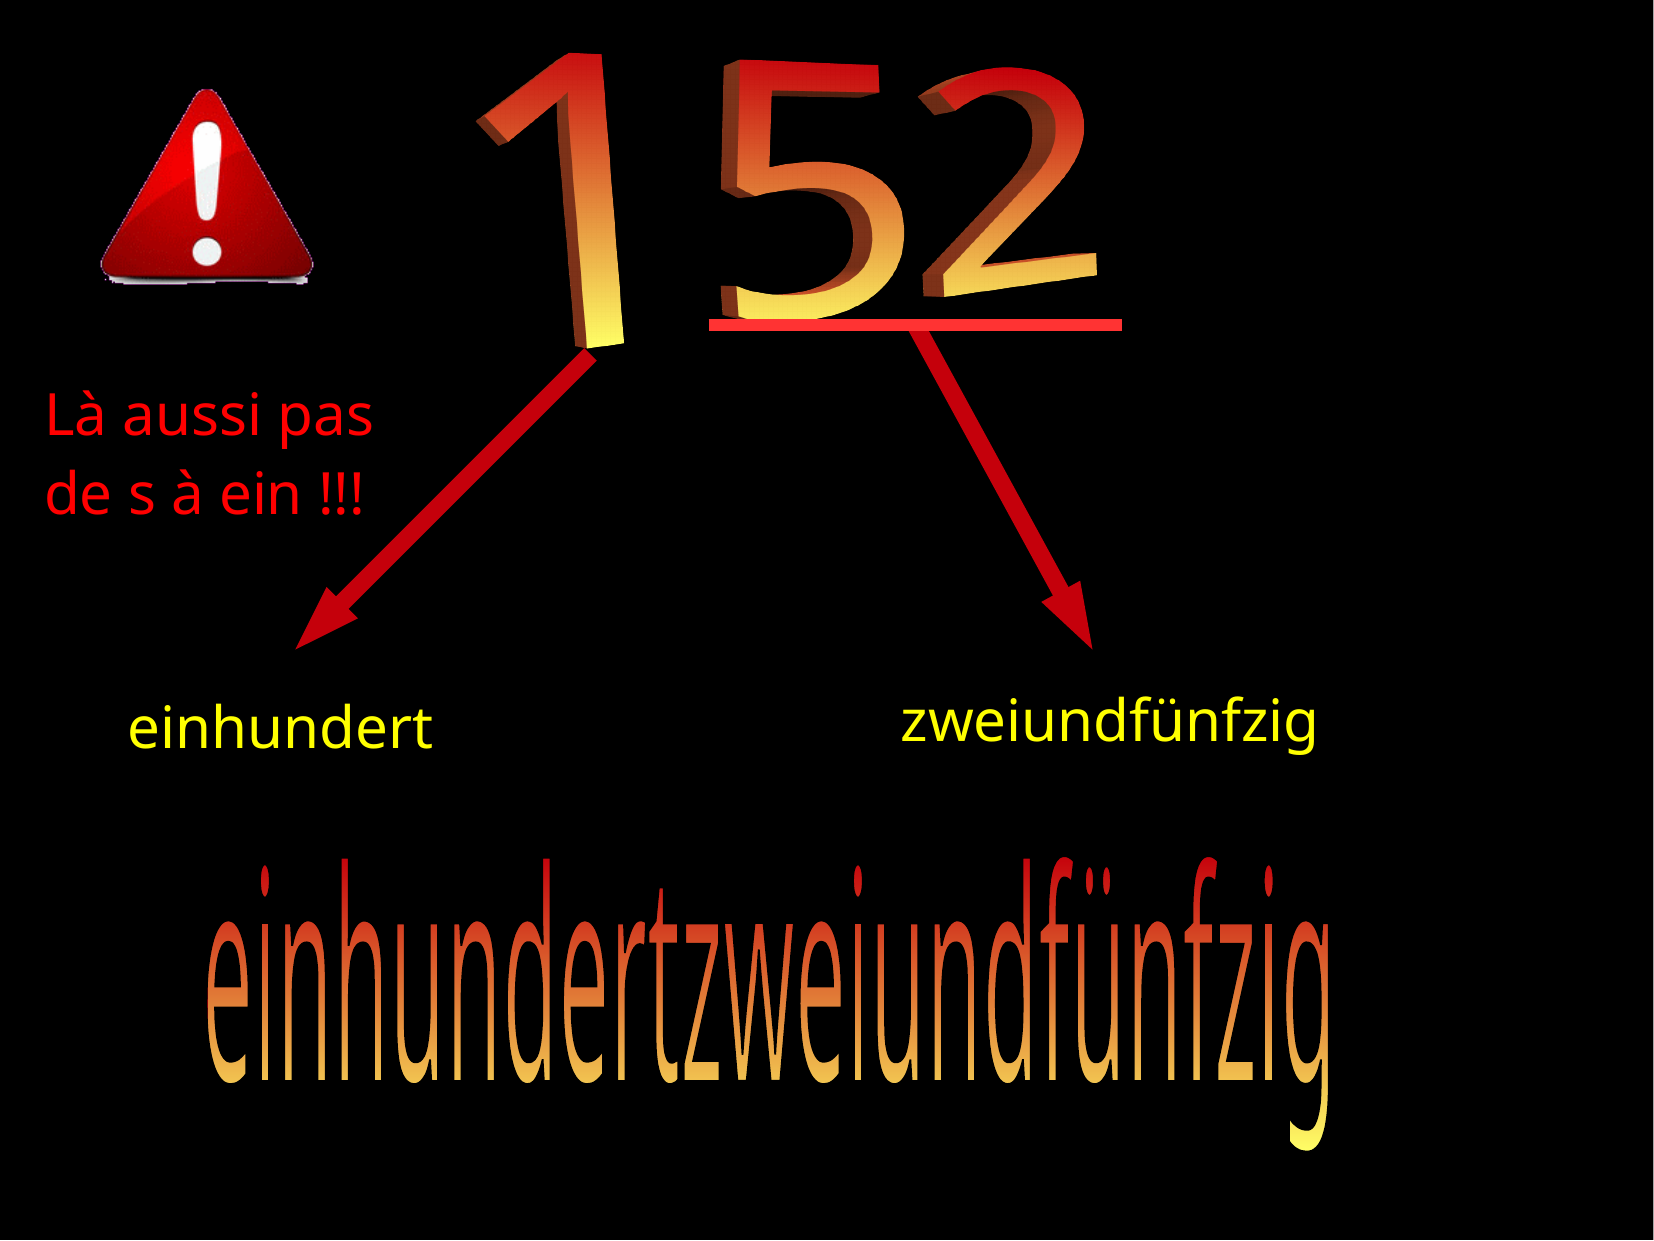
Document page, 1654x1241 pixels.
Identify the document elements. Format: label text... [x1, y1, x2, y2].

text_box einhundert [29, 679, 532, 776]
text_box einhundertzweiundfünfzig [396, 923, 438, 1084]
text_box einhundertzweiundfünfzig [1077, 923, 1119, 1084]
text_box einhundertzweiundfünfzig [284, 920, 326, 1081]
text_box einhundertzweiundfünfzig [1039, 856, 1074, 1081]
text_box einhundertzweiundfünfzig [206, 920, 249, 1084]
text_box einhundertzweiundfünfzig [1264, 923, 1273, 1081]
text_box einhundertzweiundfünfzig [617, 920, 646, 1081]
text_box einhundertzweiundfünfzig [260, 923, 269, 1081]
text_box einhundertzweiundfünfzig [1217, 923, 1254, 1081]
text_box einhundertzweiundfünfzig [853, 923, 862, 1081]
text_box einhundertzweiundfünfzig [683, 923, 720, 1081]
text_box einhundertzweiundfünfzig [453, 920, 495, 1081]
text_box einhundertzweiundfünfzig [340, 857, 382, 1081]
text_box einhundertzweiundfünfzig [1183, 856, 1218, 1081]
text_box einhundertzweiundfünfzig [1285, 920, 1329, 1152]
text_box einhundertzweiundfünfzig [799, 920, 842, 1084]
text_box zweiundfünfzig [885, 671, 1388, 768]
text_box einhundertzweiundfünfzig [648, 887, 679, 1084]
text_box einhundertzweiundfünfzig [507, 857, 551, 1084]
text_box einhundertzweiundfünfzig [987, 857, 1031, 1084]
text_box Là aussi pas de s à ein !!! [29, 365, 408, 544]
text_box einhundertzweiundfünfzig [724, 923, 794, 1081]
text_box einhundertzweiundfünfzig [876, 923, 919, 1084]
text_box einhundertzweiundfünfzig [1133, 920, 1176, 1081]
picture [88, 58, 325, 309]
text_box einhundertzweiundfünfzig [933, 920, 976, 1081]
text_box einhundertzweiundfünfzig [563, 920, 605, 1084]
